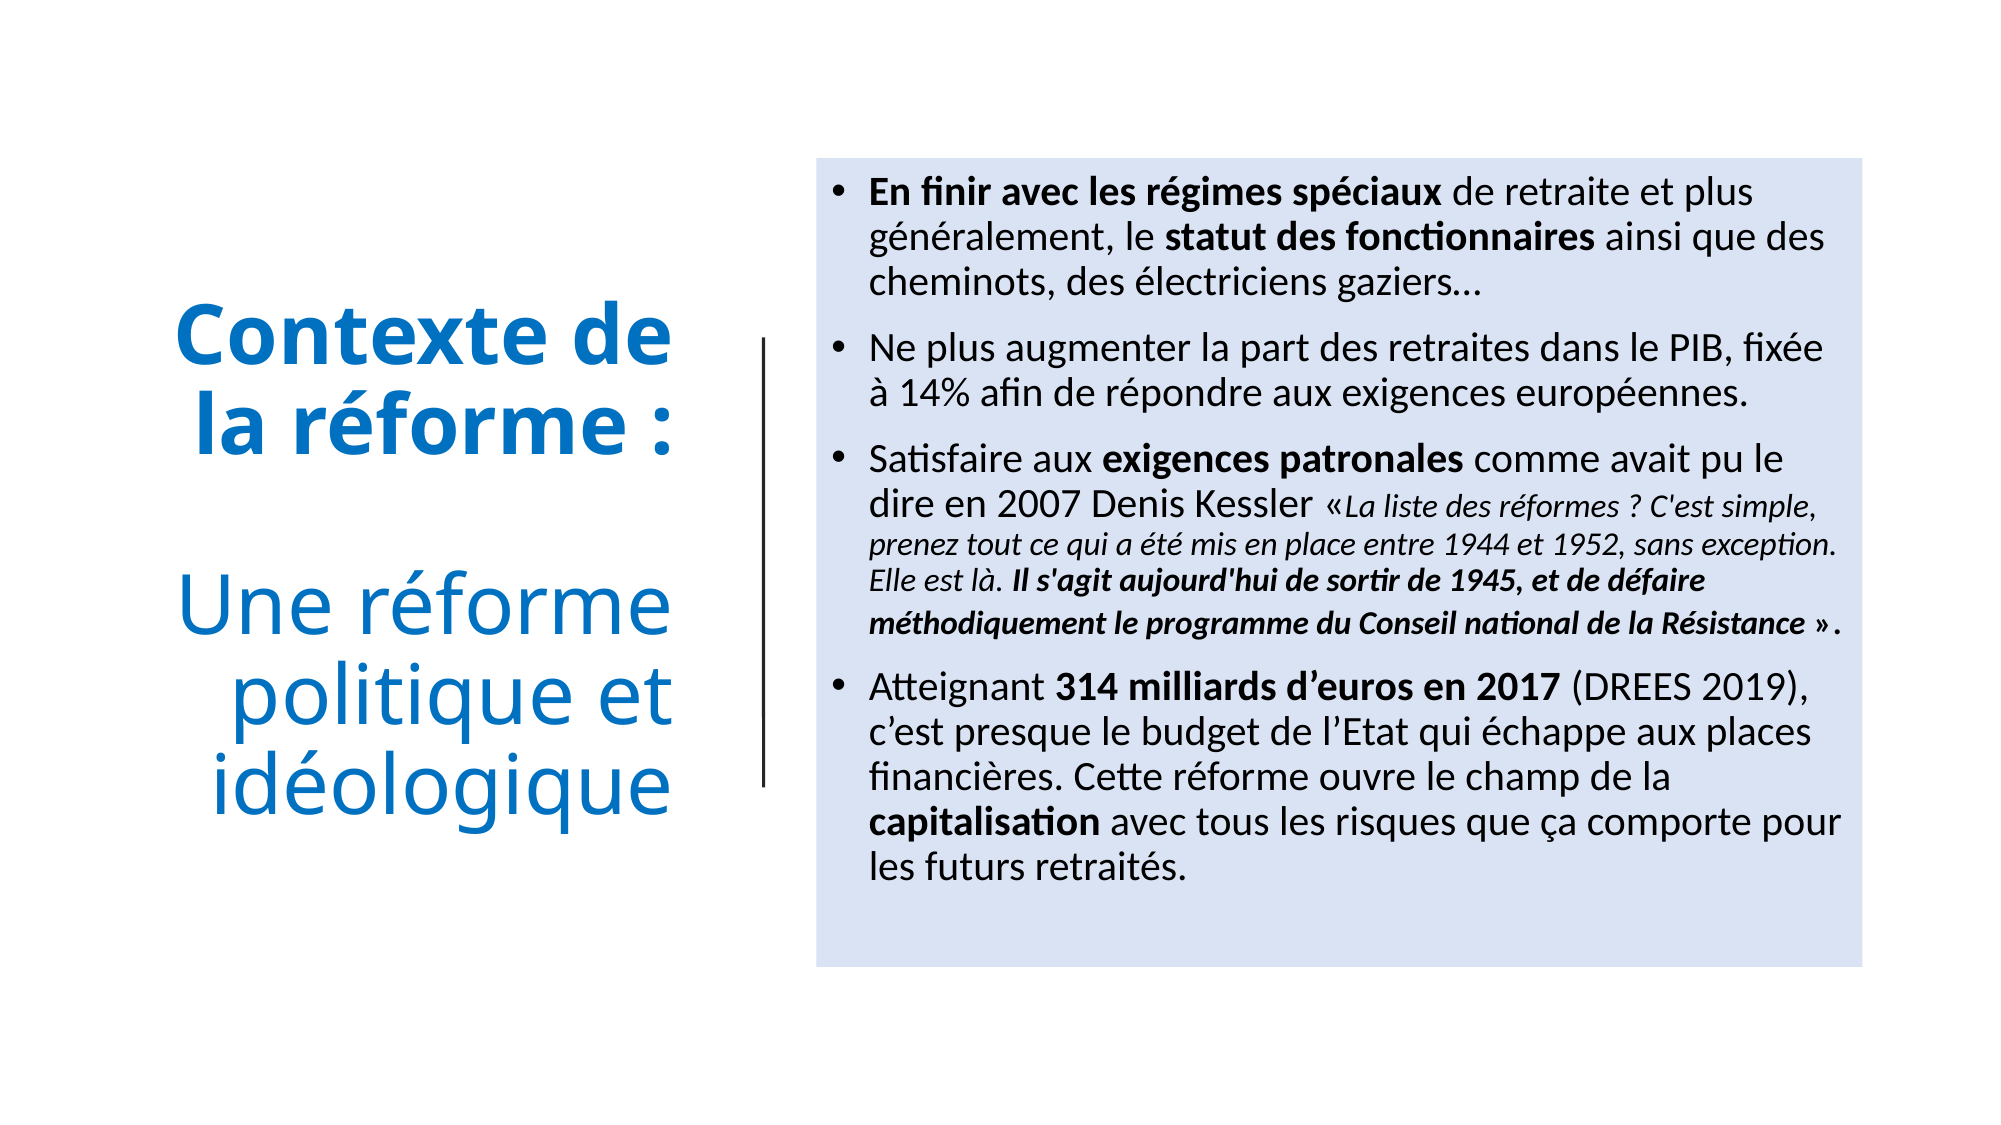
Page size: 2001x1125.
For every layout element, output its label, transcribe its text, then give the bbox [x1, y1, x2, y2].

list En finir avec les régimes spéciaux de retraite et plus généralement, le statut des fonctionnaires ainsi que des cheminots, des électriciens gaziers… Ne plus augmenter la part des retraites dans le PIB, fixée à 14% afin de répondre aux exigences européennes. Satisfaire aux exigences patronales comme avait pu le dire en 2007 Denis Kessler «La liste des réformes ? C'est simple, prenez tout ce qui a été mis en place entre 1944 et 1952, sans exception. Elle est là. Il s'agit aujourd'hui de sortir de 1945, et de défaire méthodiquement le programme du Conseil national de la Résistance ». Atteignant 314 milliards d’euros en 2017 (DREES 2019), c’est presque le budget de l’Etat qui échappe aux places financières. Cette réforme ouvre le champ de la capitalisation avec tous les risques que ça comporte pour les futurs retraités. [816, 158, 1863, 967]
title Contexte de la réforme : Une réforme politique et idéologique [137, 158, 711, 967]
